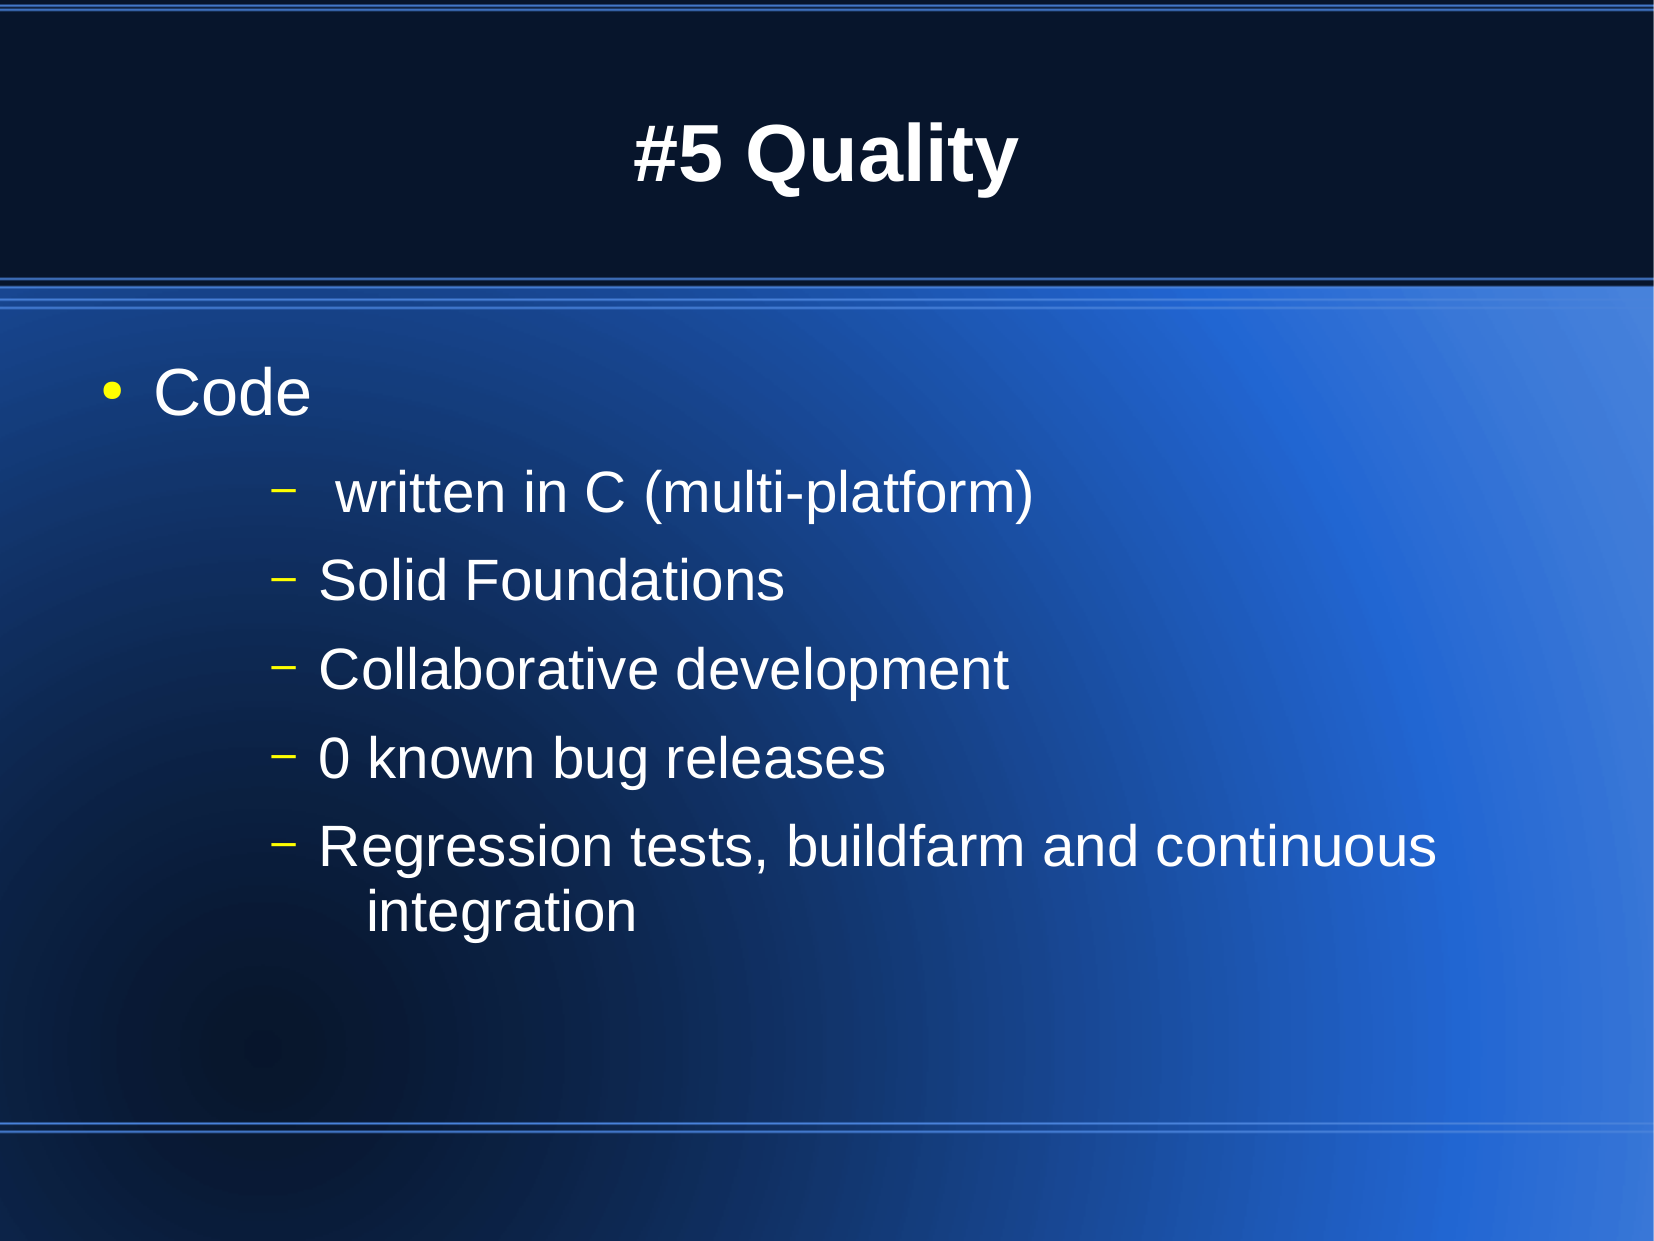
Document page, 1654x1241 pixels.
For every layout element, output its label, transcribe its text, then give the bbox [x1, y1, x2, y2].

list Code written in C (multi-platform) Solid Foundations Collaborative development 0 known bug releases Regression tests, buildfarm and continuous integration [82, 355, 1571, 1075]
picture [0, 0, 1654, 1241]
title #5 Quality [82, 49, 1571, 257]
